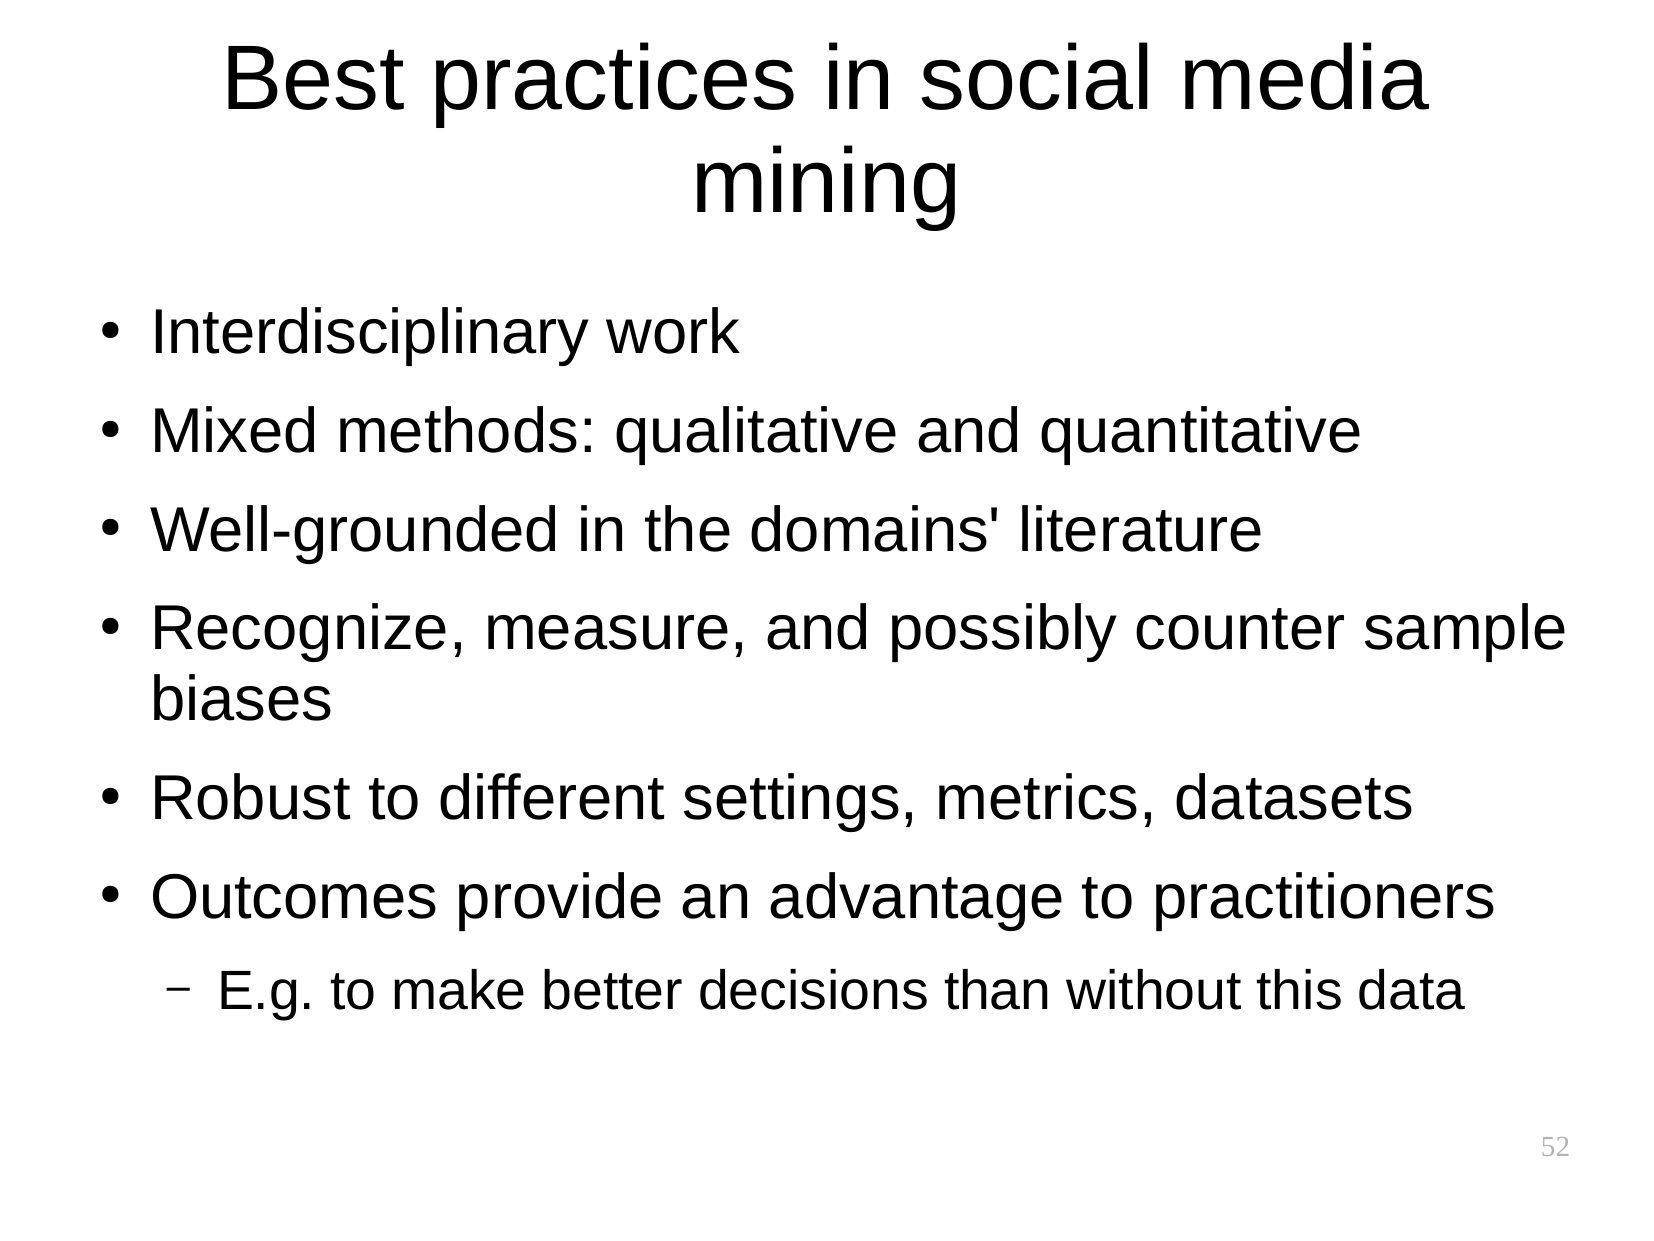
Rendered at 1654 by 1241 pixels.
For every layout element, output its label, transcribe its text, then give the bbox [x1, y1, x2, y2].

title Best practices in social media mining [82, 25, 1571, 233]
list Interdisciplinary work Mixed methods: qualitative and quantitative Well-grounded in the domains' literature Recognize, measure, and possibly counter sample biases Robust to different settings, metrics, datasets Outcomes provide an advantage to practitioners E.g. to make better decisions than without this data [82, 296, 1571, 1036]
